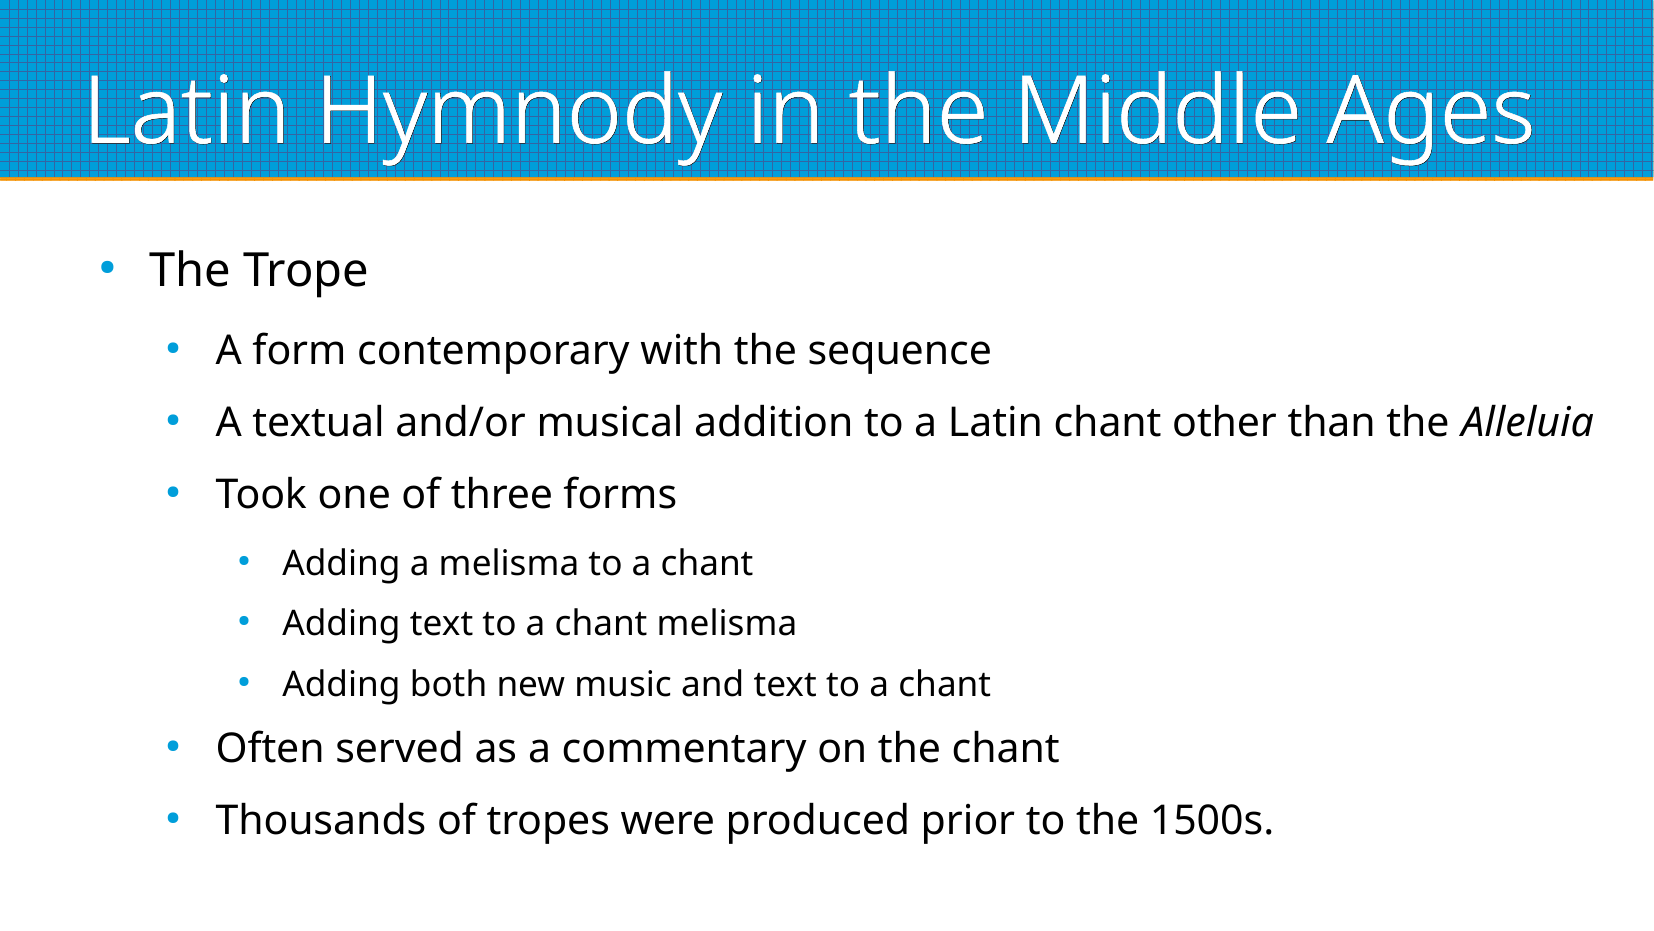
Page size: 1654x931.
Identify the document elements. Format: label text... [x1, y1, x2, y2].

title Latin Hymnody in the Middle Ages [82, 14, 1571, 171]
list The Trope A form contemporary with the sequence A textual and/or musical addition to a Latin chant other than the Alleluia Took one of three forms Adding a melisma to a chant Adding text to a chant melisma Adding both new music and text to a chant Often served as a commentary on the chant Thousands of tropes were produced prior to the 1500s. [82, 236, 1613, 863]
